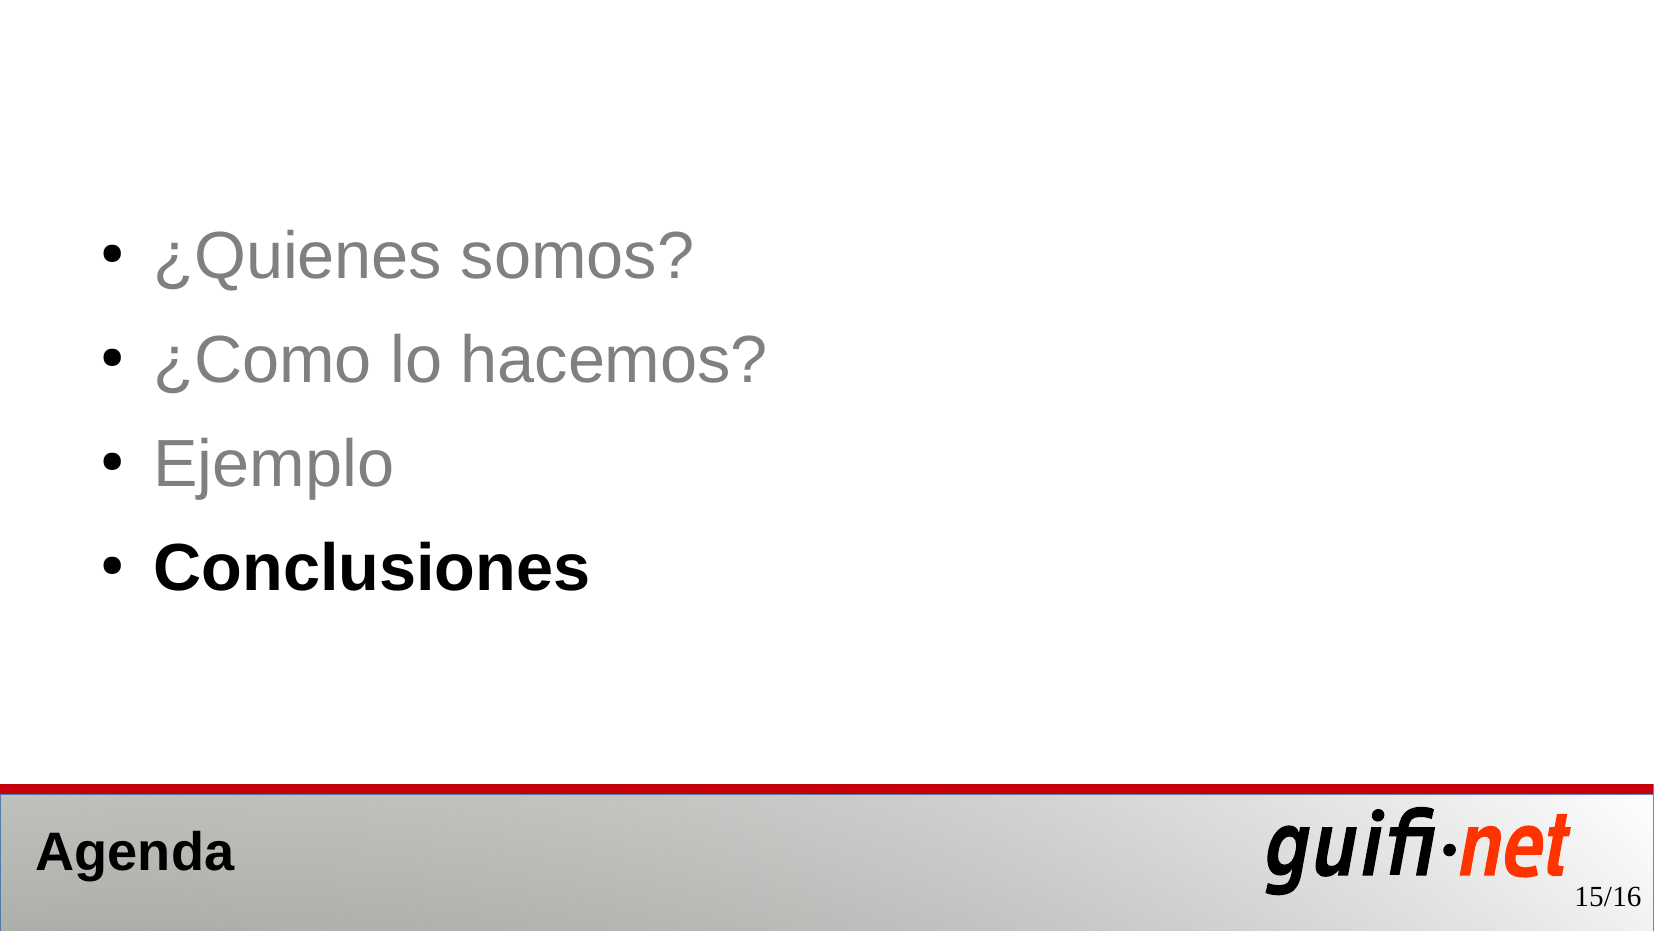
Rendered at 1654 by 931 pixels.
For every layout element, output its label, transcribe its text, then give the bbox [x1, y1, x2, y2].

title Agenda [35, 804, 1182, 898]
list ¿Quienes somos? ¿Como lo hacemos? Ejemplo Conclusiones [82, 217, 1571, 758]
